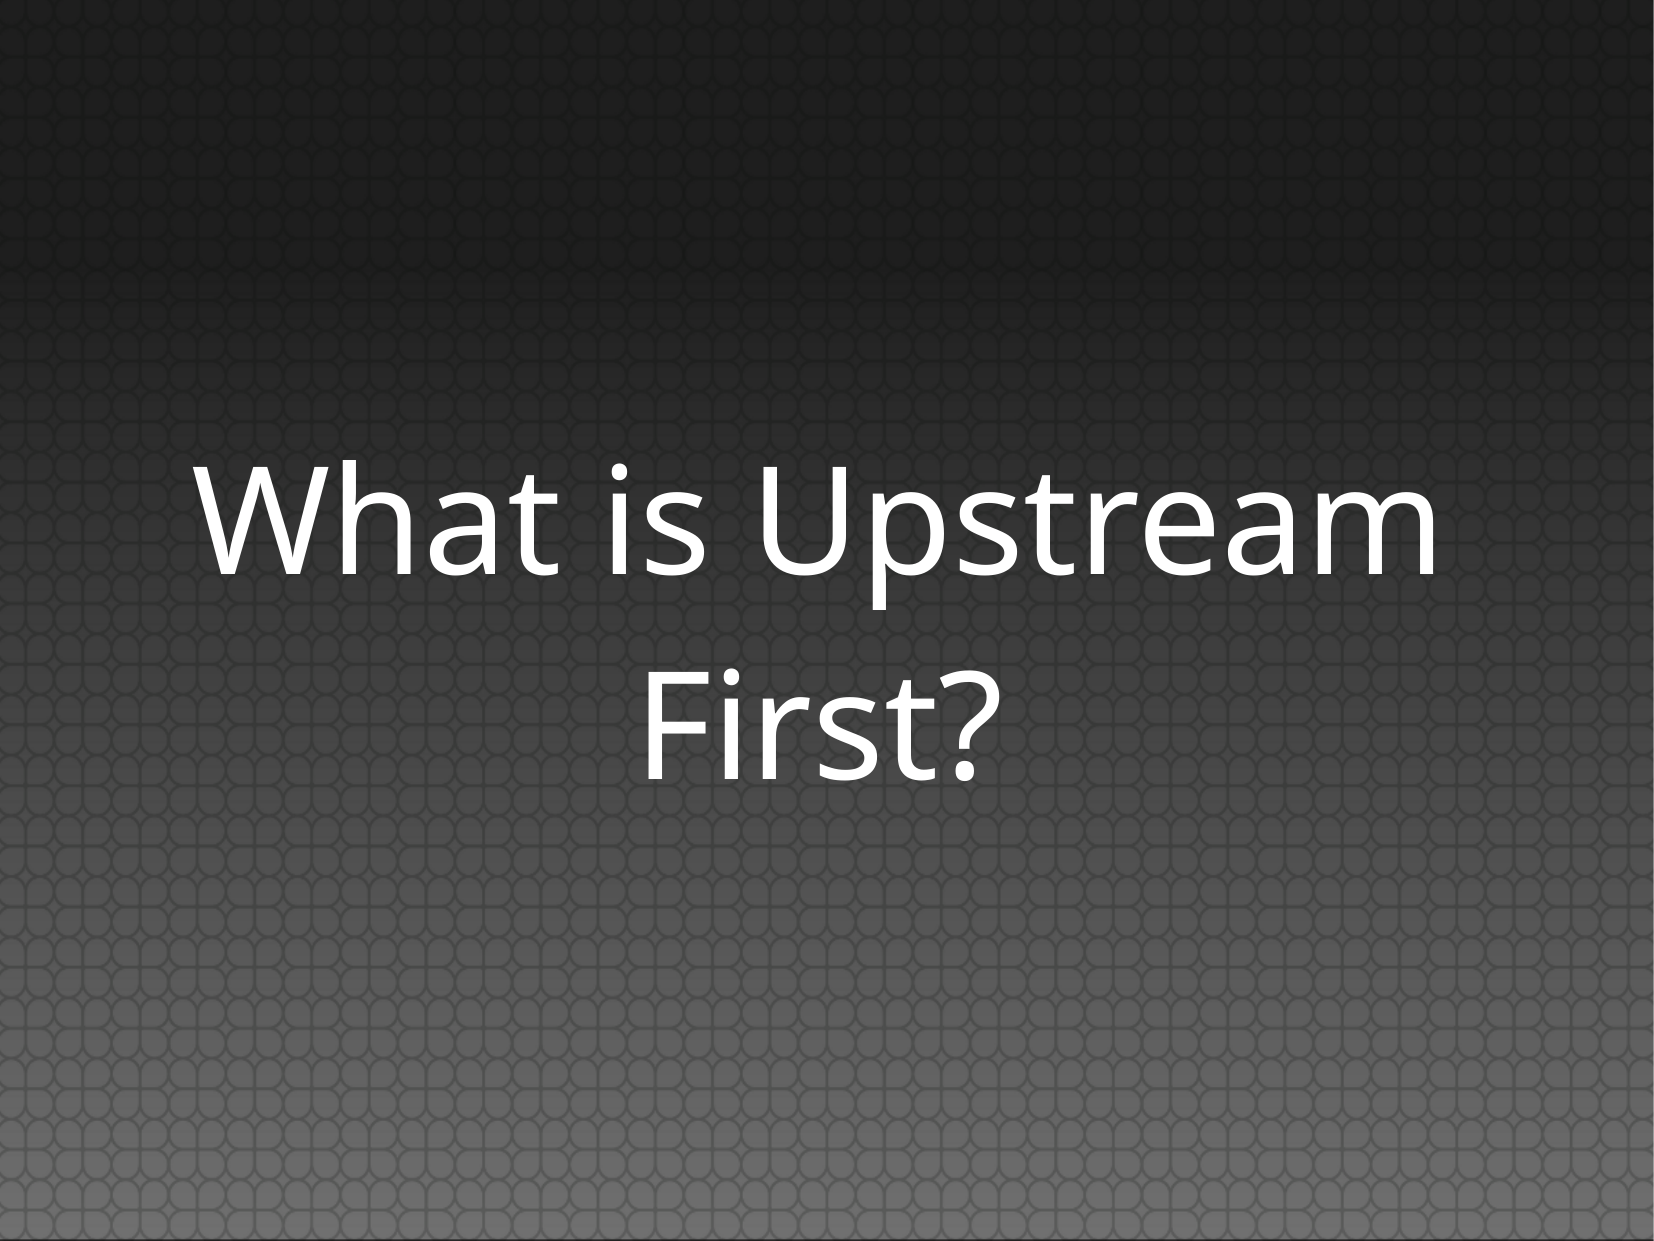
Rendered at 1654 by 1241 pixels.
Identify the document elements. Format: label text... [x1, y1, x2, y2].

title What is Upstream First? [75, 466, 1564, 771]
picture [0, 0, 1654, 1241]
